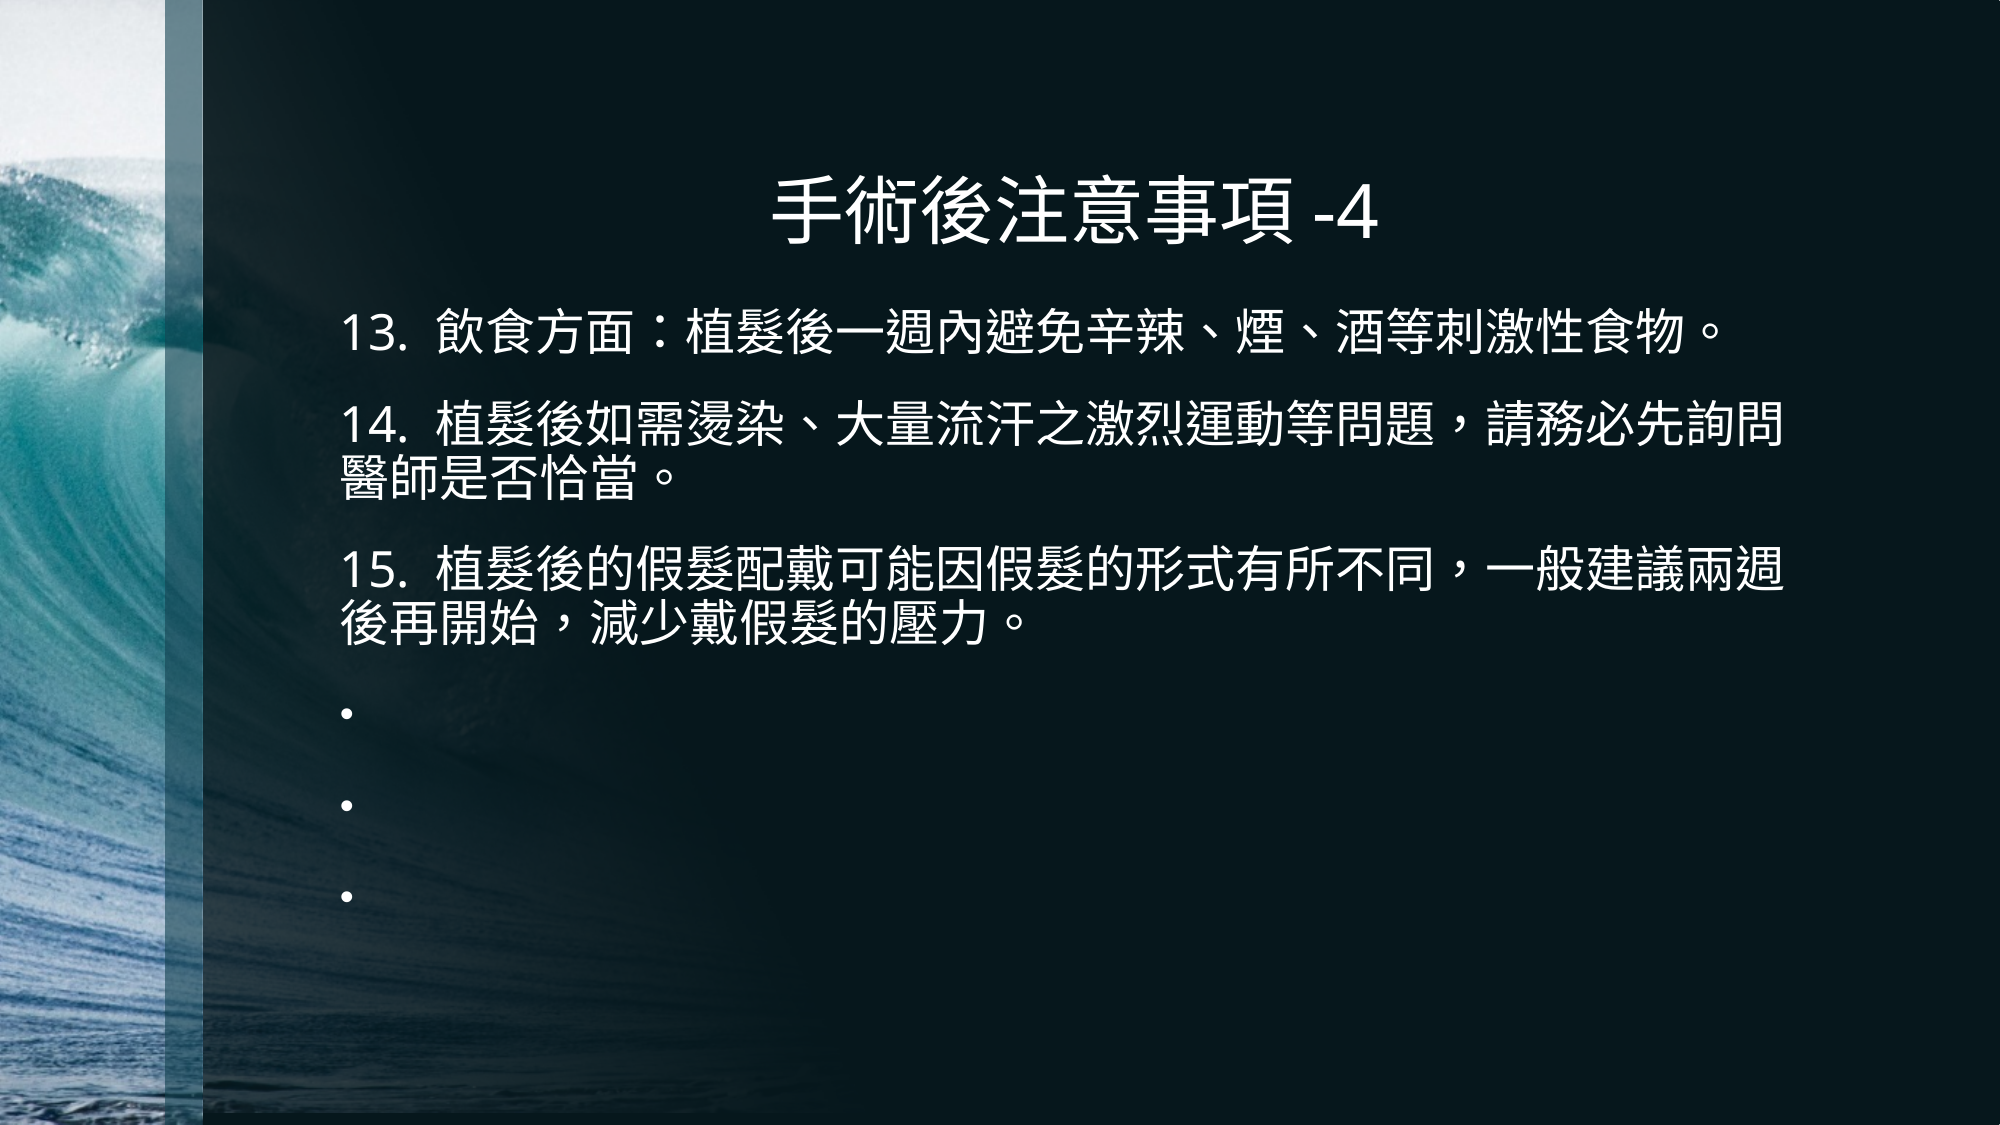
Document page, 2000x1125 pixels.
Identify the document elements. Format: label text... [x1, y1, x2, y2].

title 手術後注意事項-4 [324, 62, 1825, 263]
list 13. 飲食方面：植髮後一週內避免辛辣、煙、酒等刺激性食物。 14. 植髮後如需燙染、大量流汗之激烈運動等問題，請務必先詢問醫師是否恰當。 15. 植髮後的假髮配戴可能因假髮的形式有所不同，一般建議兩週後再開始，減少戴假髮的壓力。 [324, 299, 1825, 1026]
